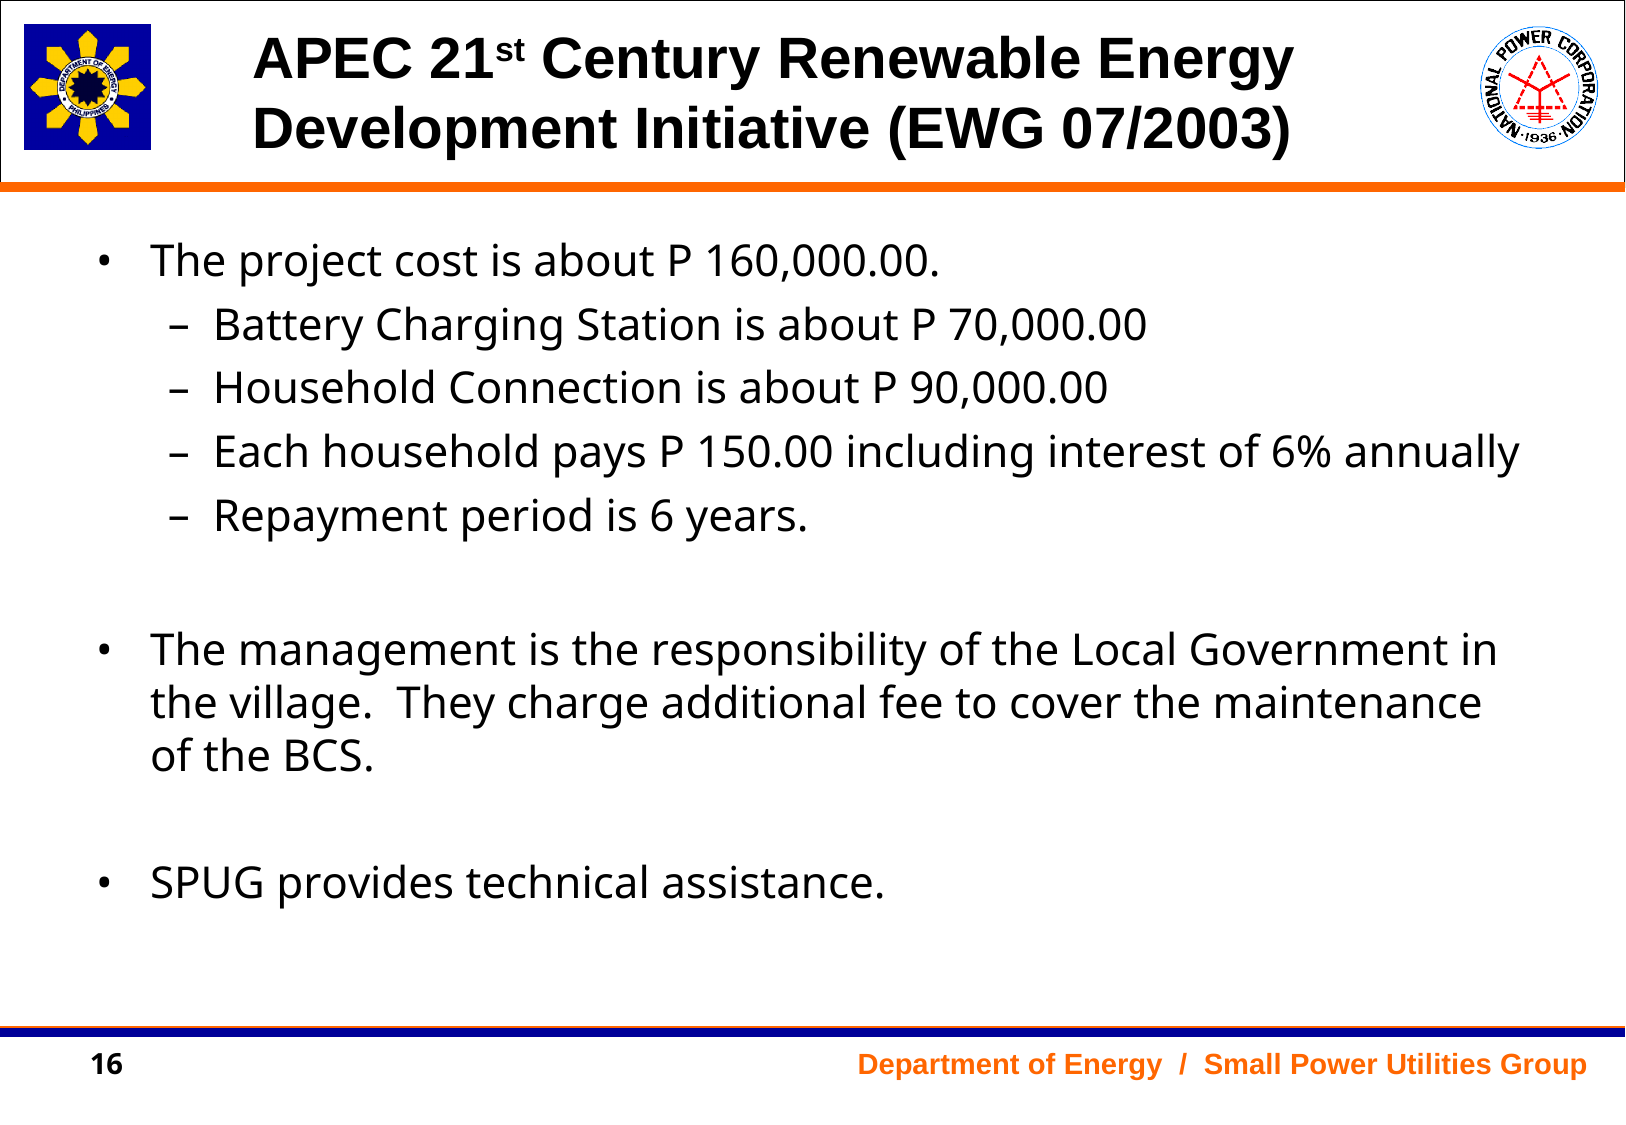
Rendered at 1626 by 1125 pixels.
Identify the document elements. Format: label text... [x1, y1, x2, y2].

list The project cost is about P 160,000.00. Battery Charging Station is about P 70,000.00 Household Connection is about P 90,000.00 Each household pays P 150.00 including interest of 6% annually Repayment period is 6 years. The management is the responsibility of the Local Government in the village. They charge additional fee to cover the maintenance of the BCS. SPUG provides technical assistance. [81, 224, 1544, 968]
picture [24, 24, 151, 150]
picture [1475, 24, 1600, 150]
